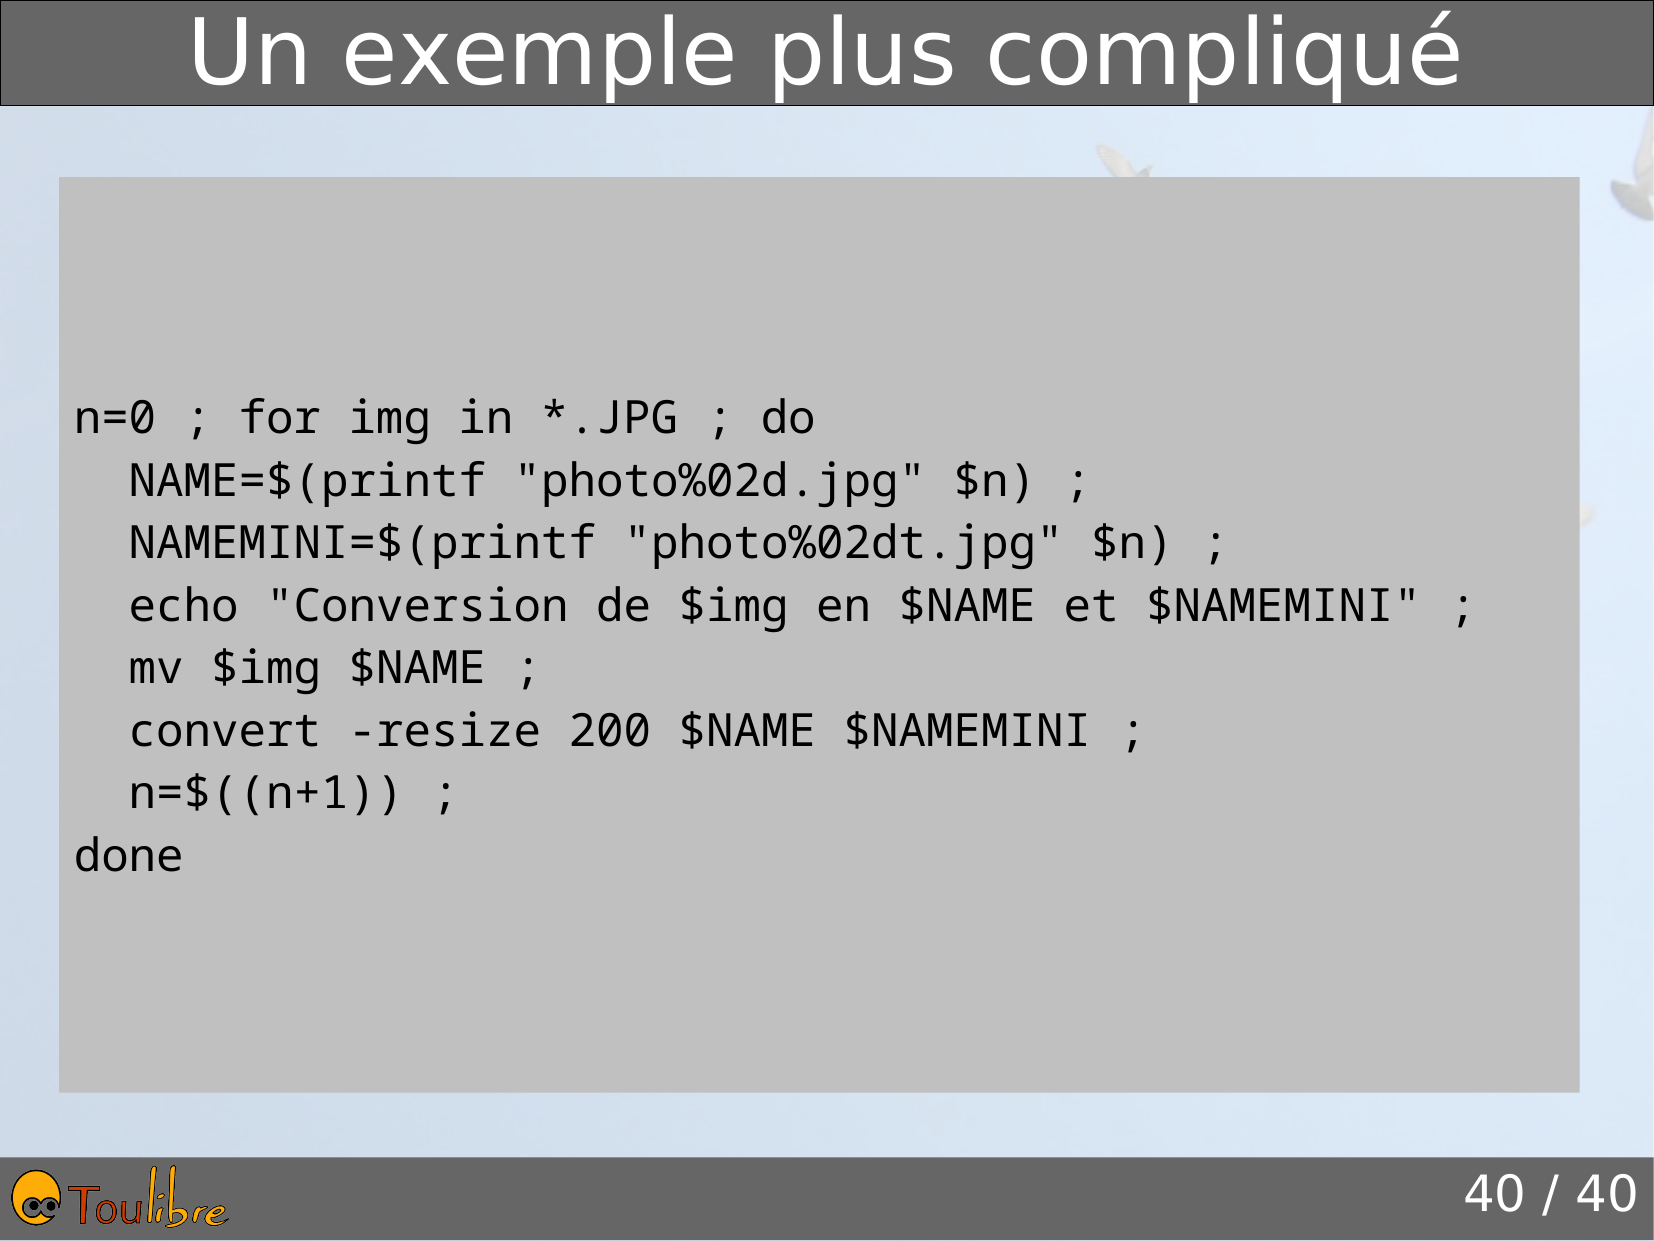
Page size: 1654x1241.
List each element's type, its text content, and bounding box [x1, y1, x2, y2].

text_box n=0 ; for img in *.JPG ; do NAME=$(printf "photo%02d.jpg" $n) ; NAMEMINI=$(printf "photo%02dt.jpg" $n) ; echo "Conversion de $img en $NAME et $NAMEMINI" ; mv $img $NAME ; convert -resize 200 $NAME $NAMEMINI ; n=$((n+1)) ; done [59, 177, 1580, 1093]
picture [11, 1165, 229, 1228]
title Un exemple plus compliqué [0, 0, 1654, 107]
